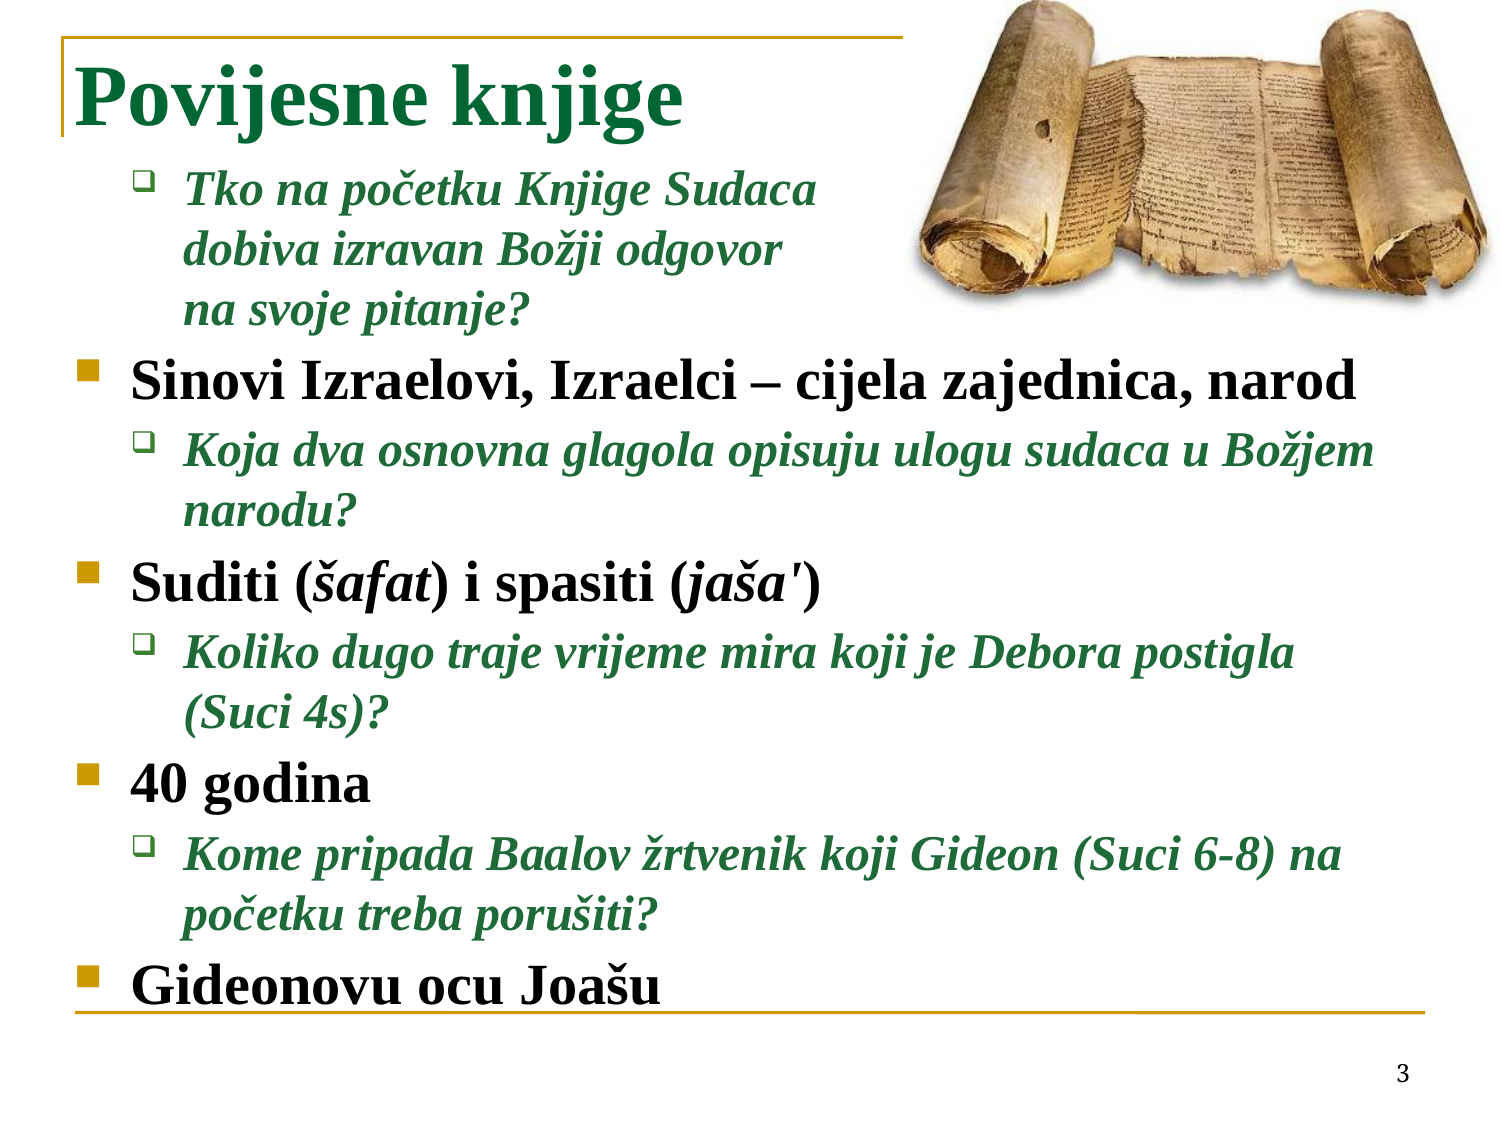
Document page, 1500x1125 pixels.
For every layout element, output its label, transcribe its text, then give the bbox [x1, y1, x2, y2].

text_box Tko na početku Knjige Sudaca dobiva izravan Božji odgovor na svoje pitanje? Sinovi Izraelovi, Izraelci – cijela zajednica, narod Koja dva osnovna glagola opisuju ulogu sudaca u Božjem narodu? Suditi (šafat) i spasiti (jaša') Koliko dugo traje vrijeme mira koji je Debora postigla (Suci 4s)? 40 godina Kome pripada Baalov žrtvenik koji Gideon (Suci 6-8) na početku treba porušiti? Gideonovu ocu Joašu [59, 147, 1410, 1004]
text_box Povijesne knjige [59, 30, 903, 147]
text_box <number> [1074, 1024, 1426, 1100]
picture [903, 0, 1500, 316]
